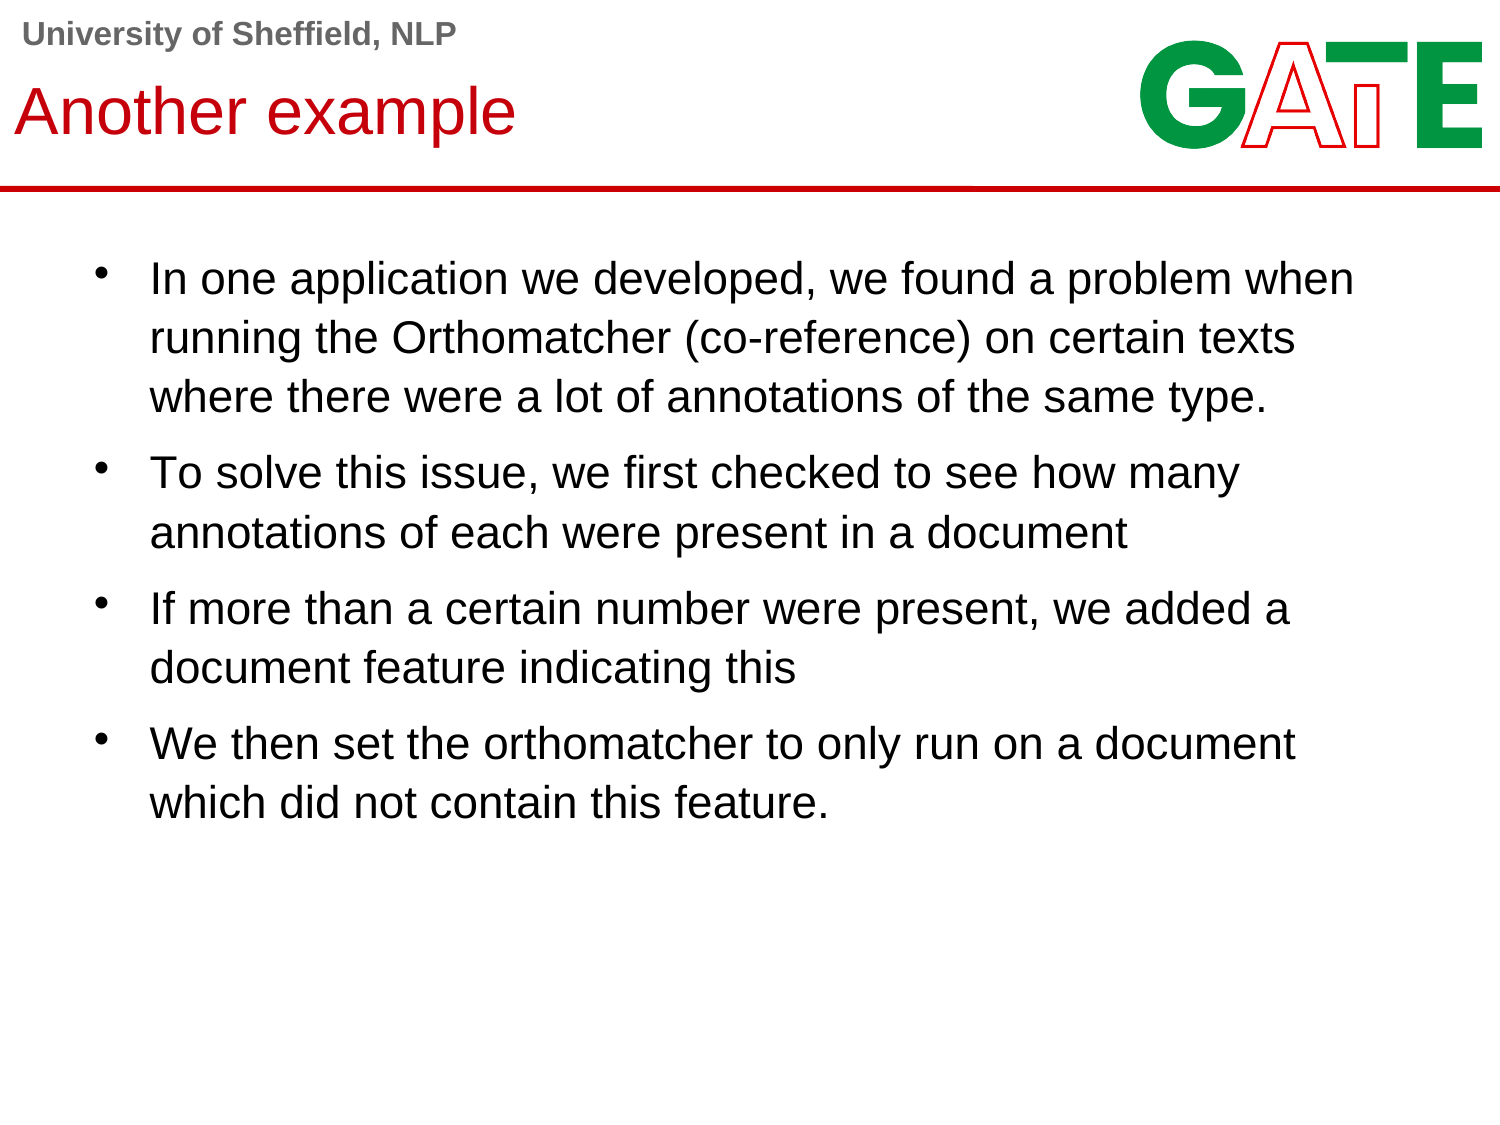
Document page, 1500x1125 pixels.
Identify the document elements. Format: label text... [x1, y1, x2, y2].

title Another example [0, 11, 1238, 205]
list In one application we developed, we found a problem when running the Orthomatcher (co-reference) on certain texts where there were a lot of annotations of the same type. To solve this issue, we first checked to see how many annotations of each were present in a document If more than a certain number were present, we added a document feature indicating this We then set the orthomatcher to only run on a document which did not contain this feature. [78, 236, 1418, 1119]
picture [1238, 23, 1489, 166]
